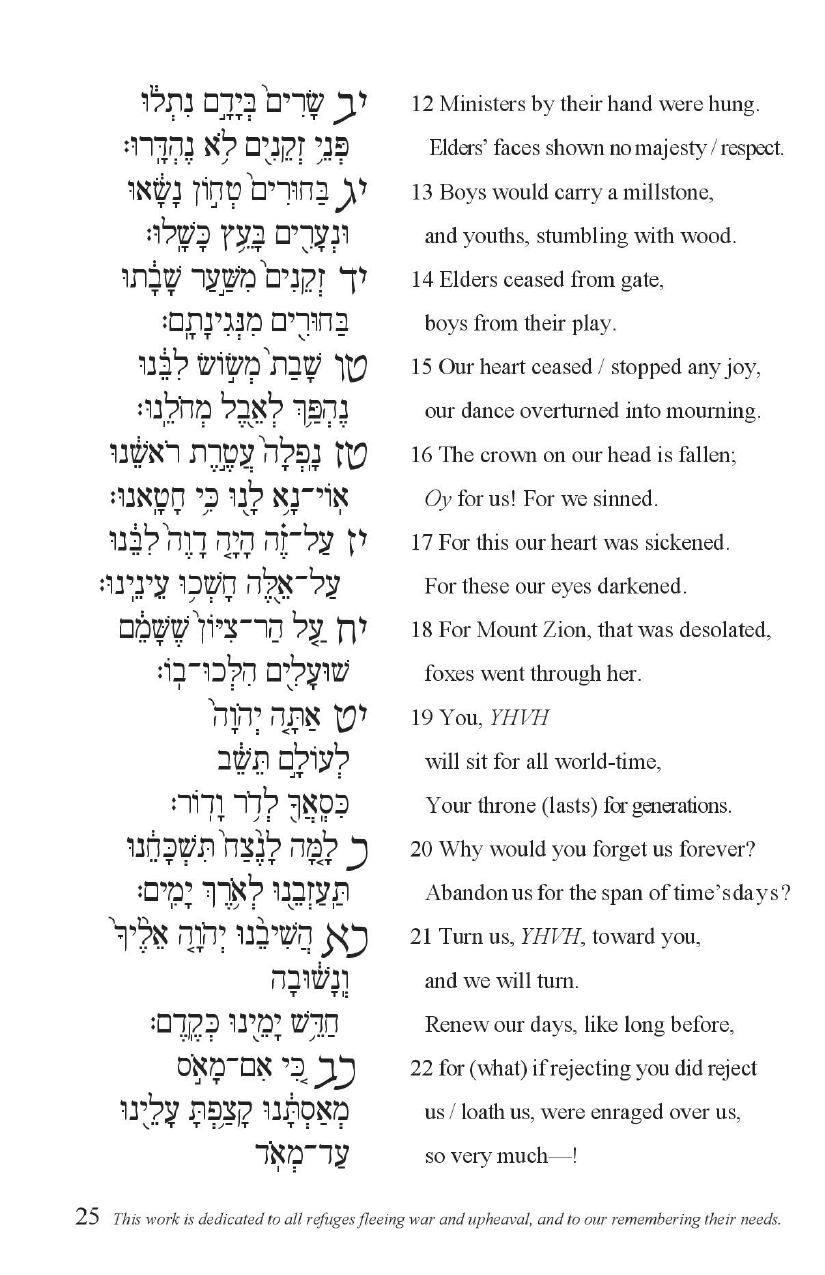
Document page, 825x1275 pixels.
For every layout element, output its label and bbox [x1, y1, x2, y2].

text_box [0, 0, 825, 1275]
